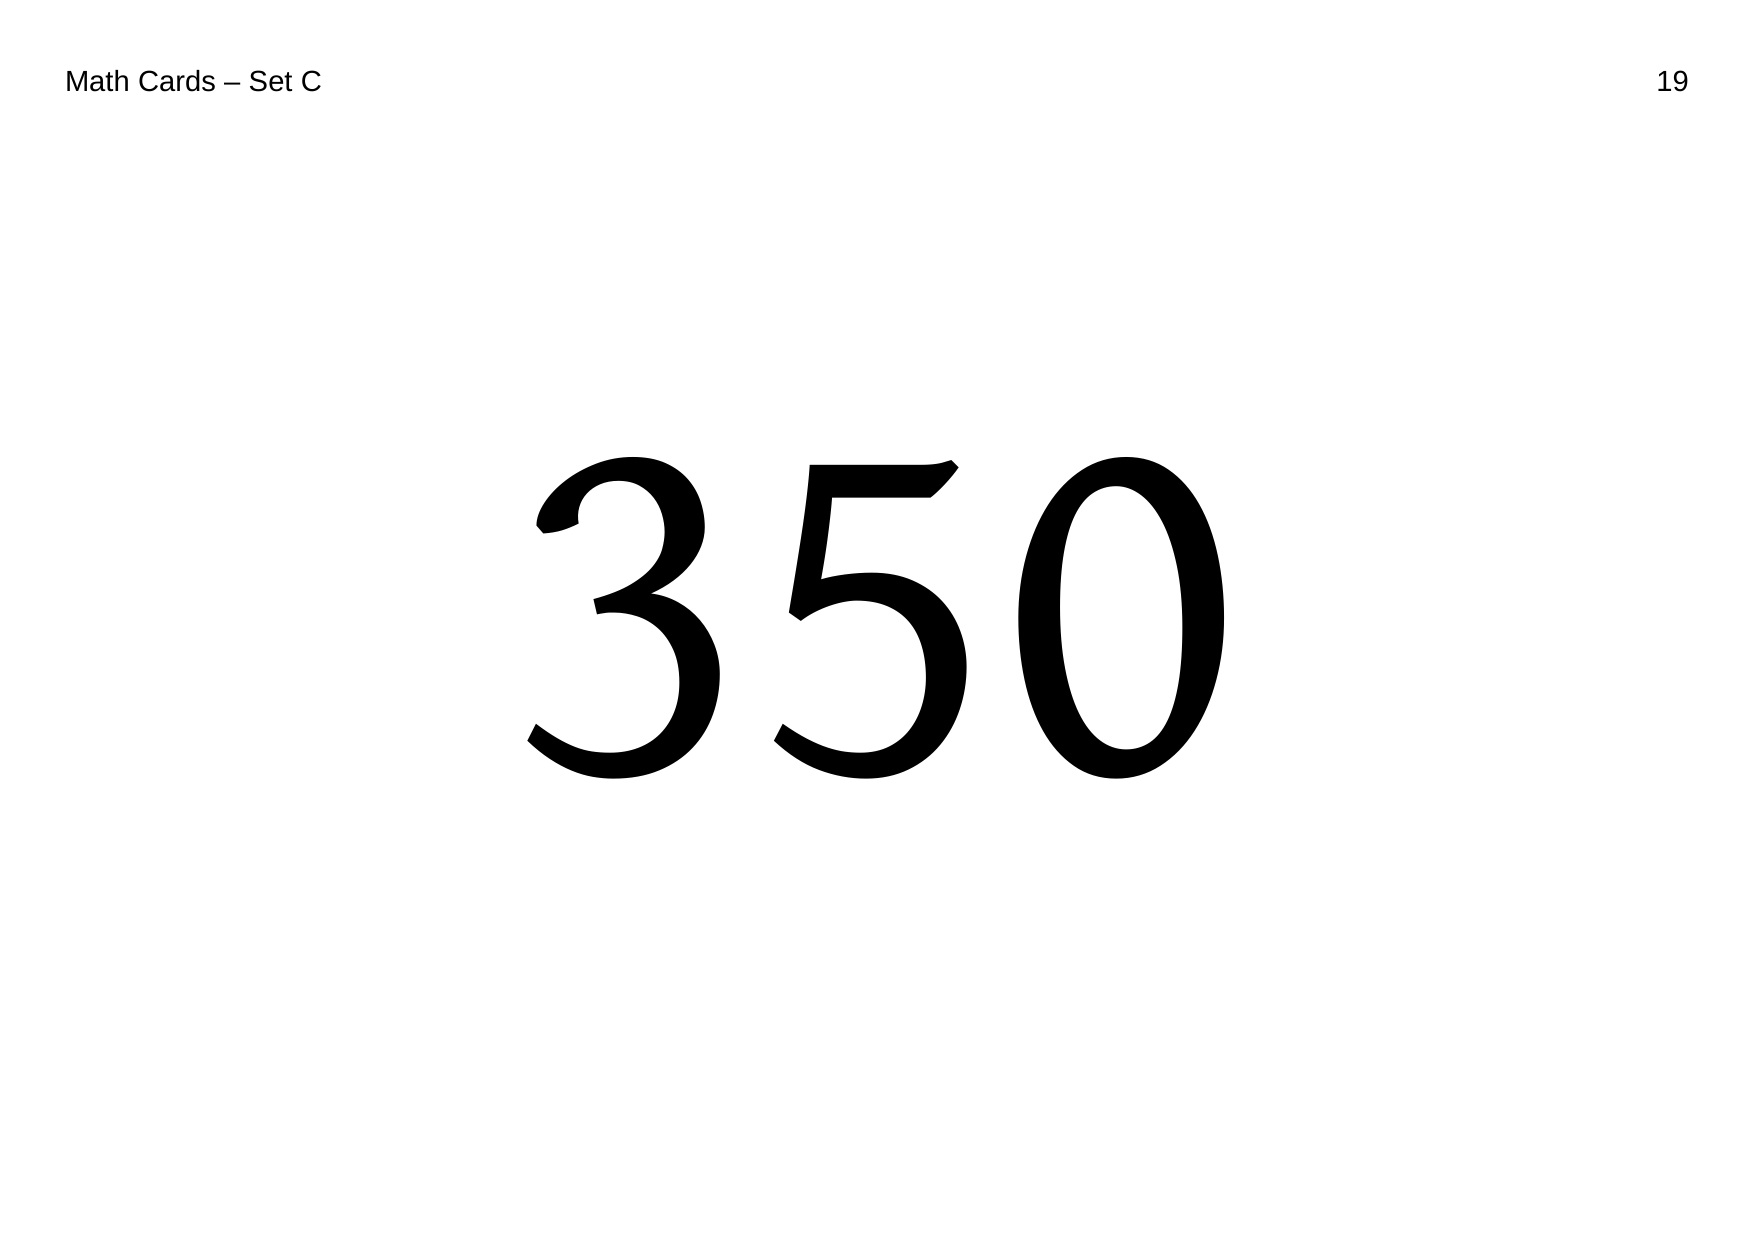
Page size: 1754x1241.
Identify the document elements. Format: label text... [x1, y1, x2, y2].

text_box 350 [504, 318, 1250, 922]
text_box Math Cards – Set C [59, 59, 329, 104]
text_box 19 [1650, 59, 1695, 104]
